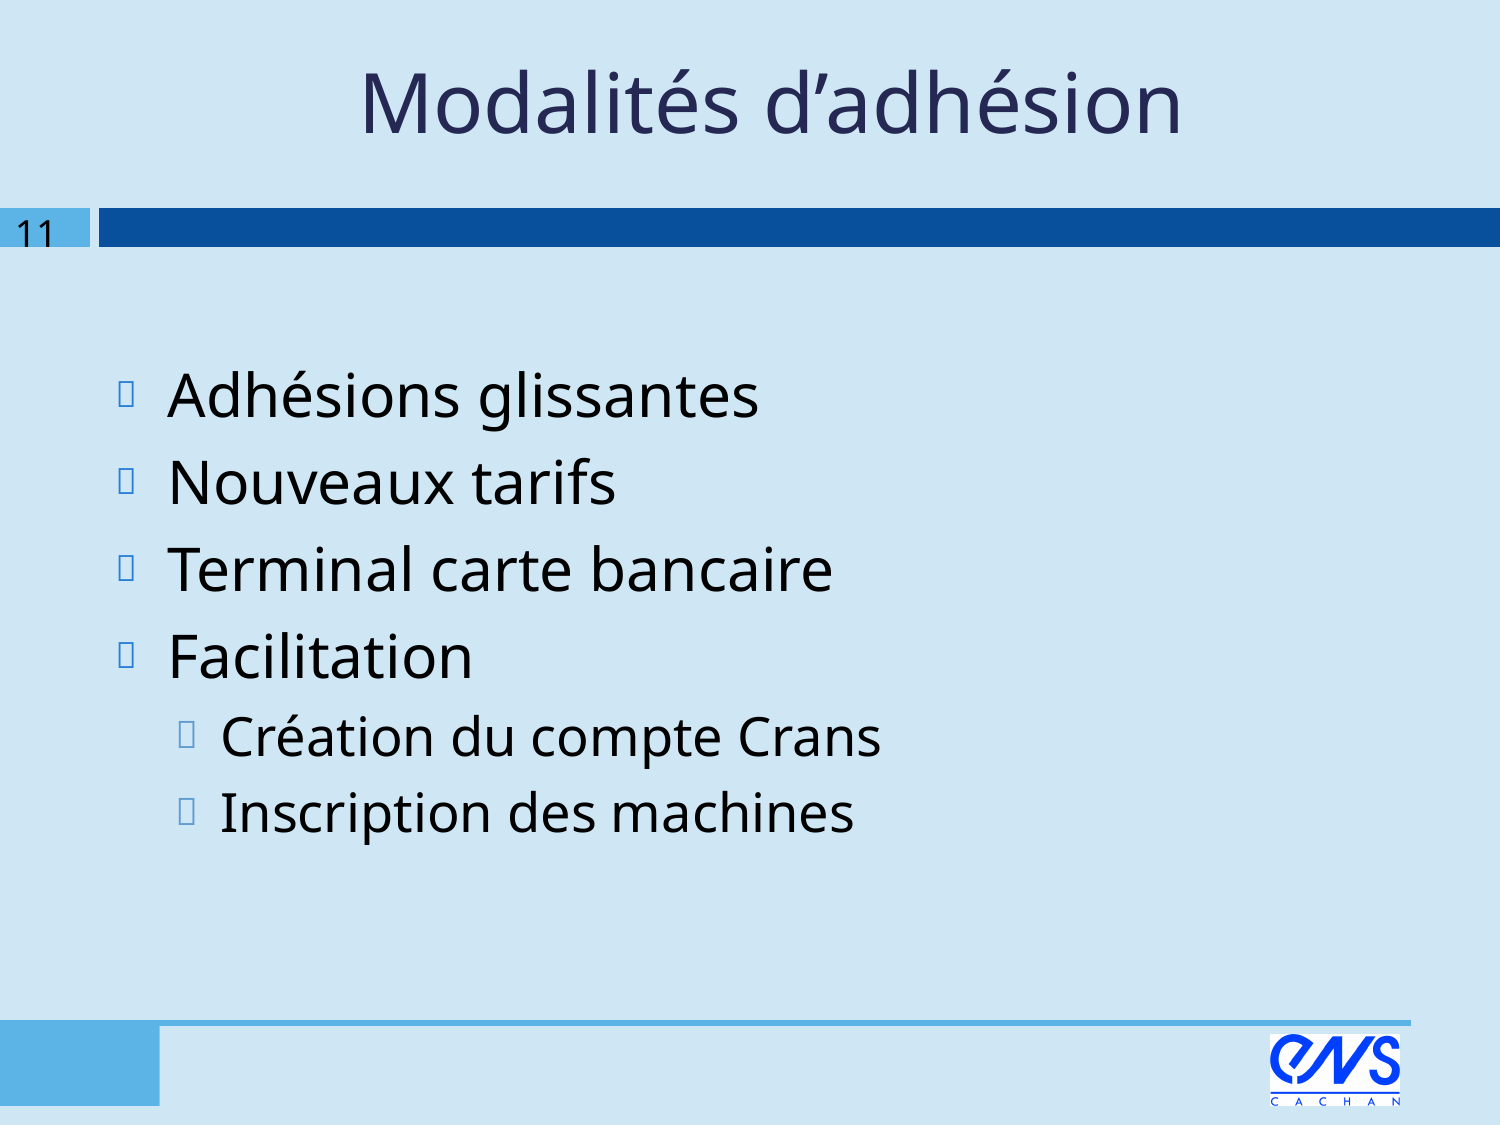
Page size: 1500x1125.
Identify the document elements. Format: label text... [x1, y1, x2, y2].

title Modalités d’adhésion [106, 42, 1438, 212]
picture [49, 208, 1500, 247]
picture [0, 243, 24, 247]
slide_number <numéro> [0, 202, 88, 243]
picture [27, 243, 46, 247]
picture [1270, 1034, 1400, 1106]
list Adhésions glissantes Nouveaux tarifs Terminal carte bancaire Facilitation Création du compte Crans Inscription des machines [100, 262, 1438, 1000]
